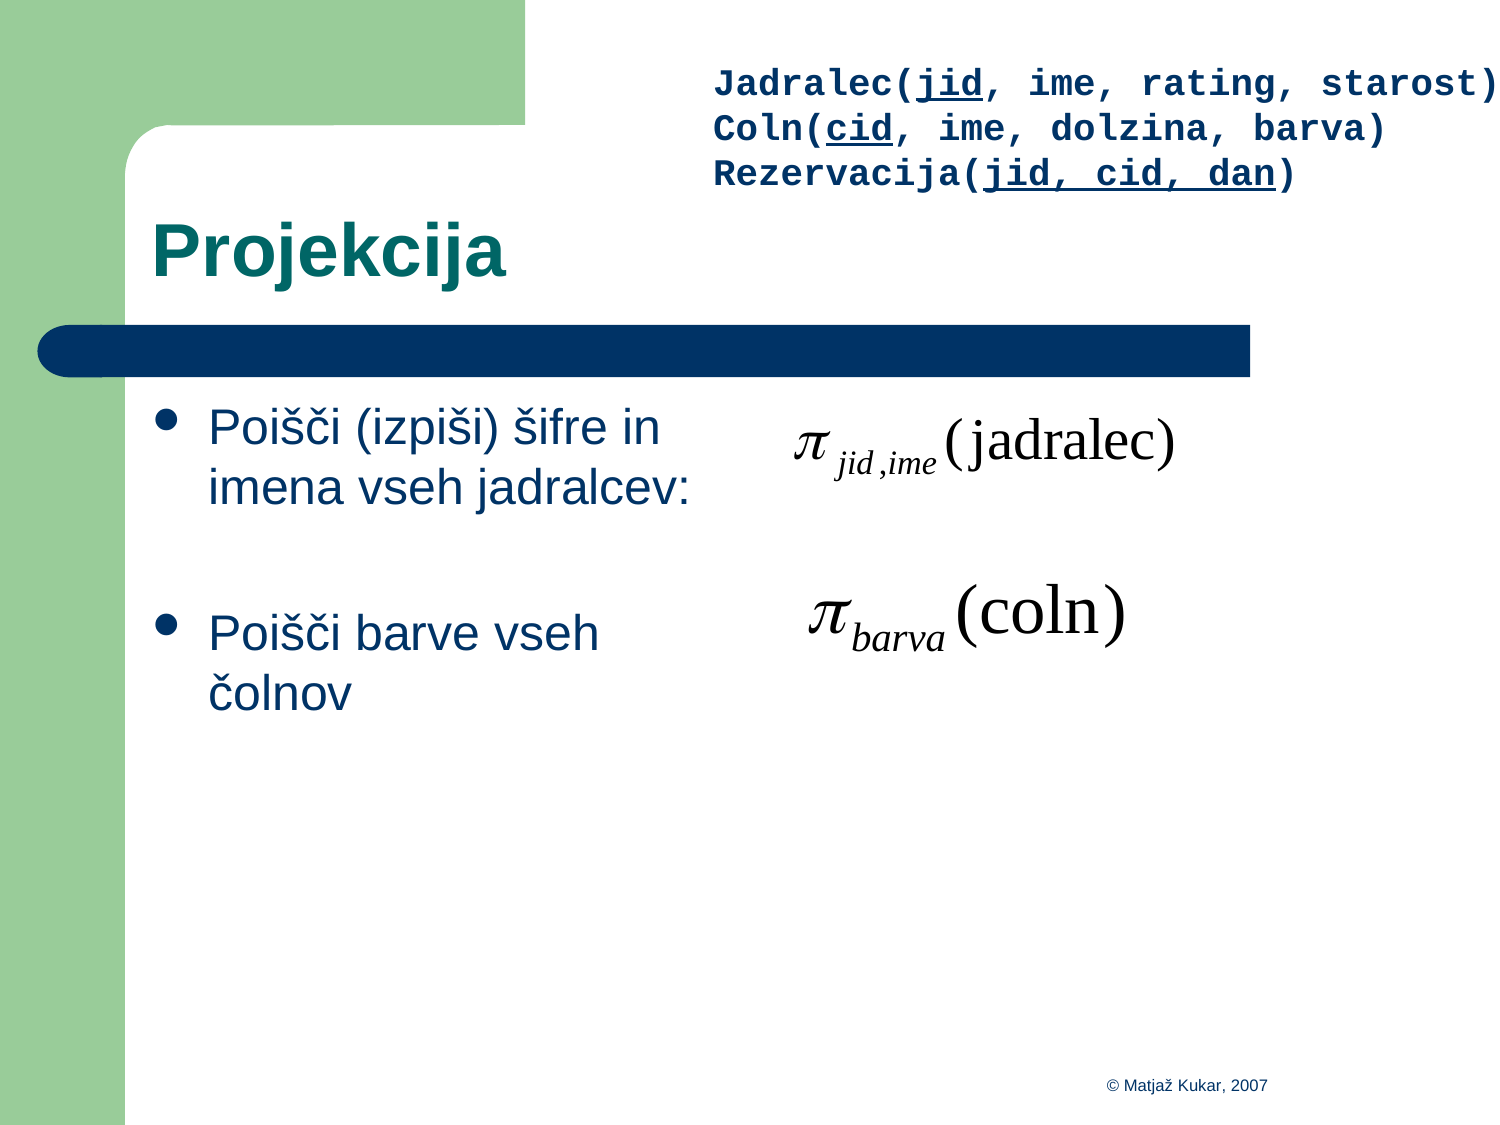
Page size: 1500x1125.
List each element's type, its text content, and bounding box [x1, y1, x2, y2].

text_box © Matjaž Kukar, 2007 [949, 1025, 1426, 1103]
list Poišči (izpiši) šifre in imena vseh jadralcev: Poišči barve vseh čolnov [137, 387, 756, 999]
text_box [787, 399, 1188, 494]
text_box [800, 562, 1142, 669]
text_box Jadralec(jid, ime, rating, starost) Coln(cid, ime, dolzina, barva) Rezervacija(jid, cid, dan) [623, 49, 1500, 201]
title Projekcija [136, 136, 1414, 301]
